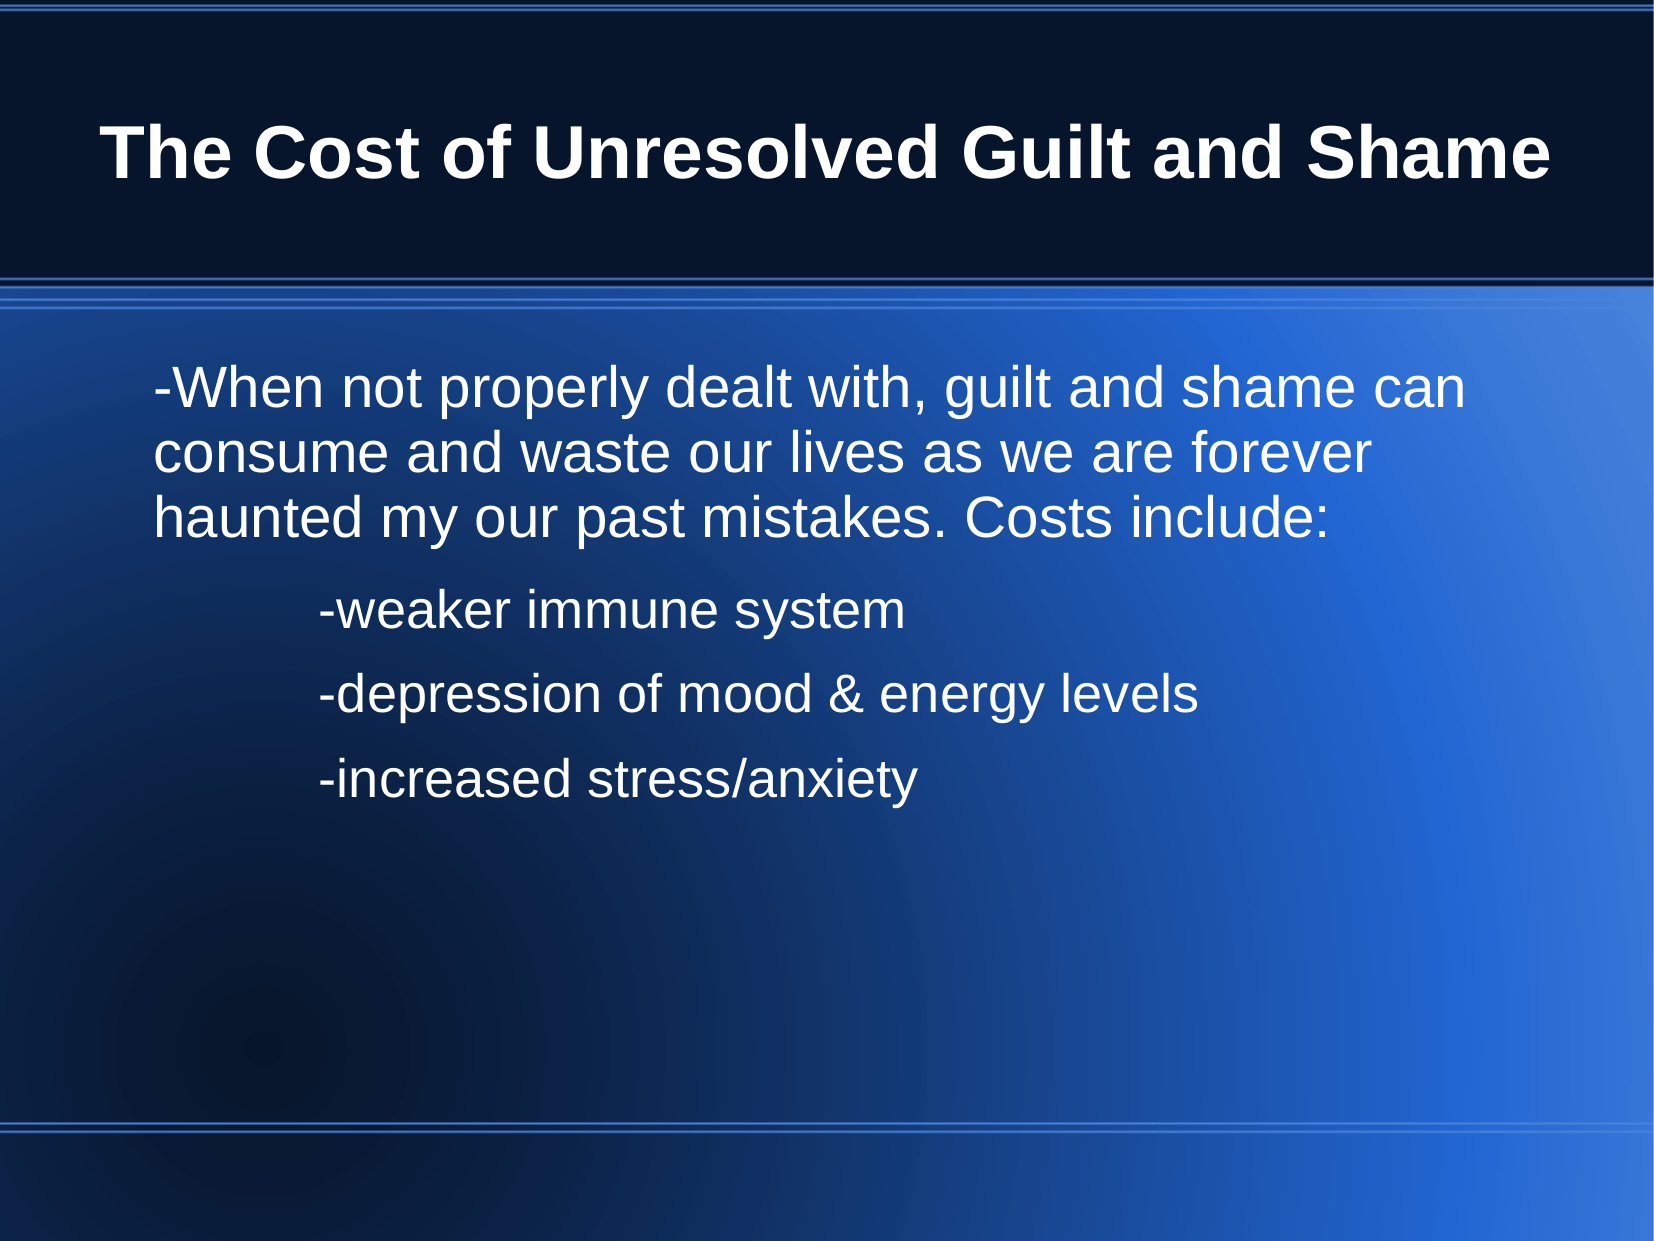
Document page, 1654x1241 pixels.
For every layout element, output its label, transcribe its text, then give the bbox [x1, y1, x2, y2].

picture [0, 0, 1654, 1241]
title The Cost of Unresolved Guilt and Shame [82, 49, 1571, 257]
list -When not properly dealt with, guilt and shame can consume and waste our lives as we are forever haunted my our past mistakes. Costs include: -weaker immune system -depression of mood & energy levels -increased stress/anxiety [82, 355, 1571, 1058]
